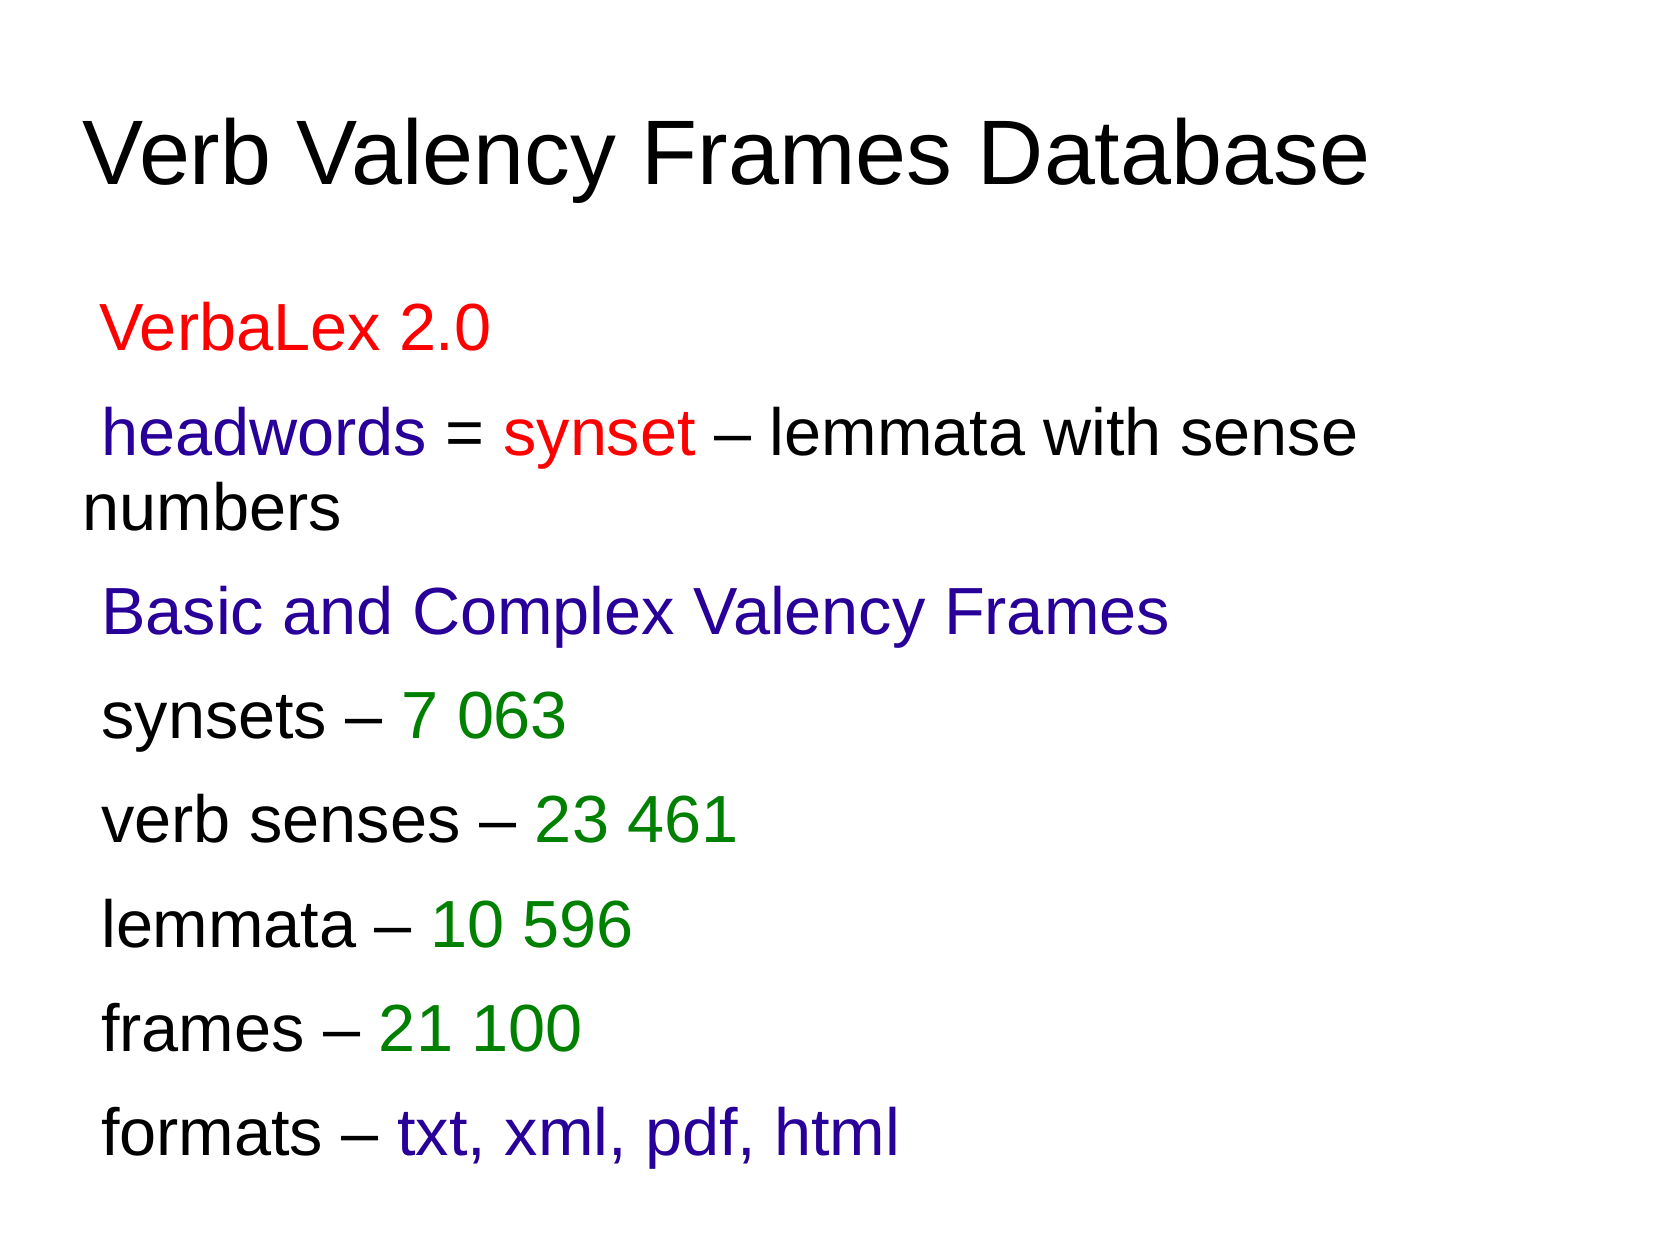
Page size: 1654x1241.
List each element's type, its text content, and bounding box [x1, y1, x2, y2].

list VerbaLex 2.0 headwords = synset – lemmata with sense numbers Basic and Complex Valency Frames synsets – 7 063 verb senses – 23 461 lemmata – 10 596 frames – 21 100 formats – txt, xml, pdf, html [82, 290, 1571, 1171]
title Verb Valency Frames Database [82, 56, 1571, 250]
